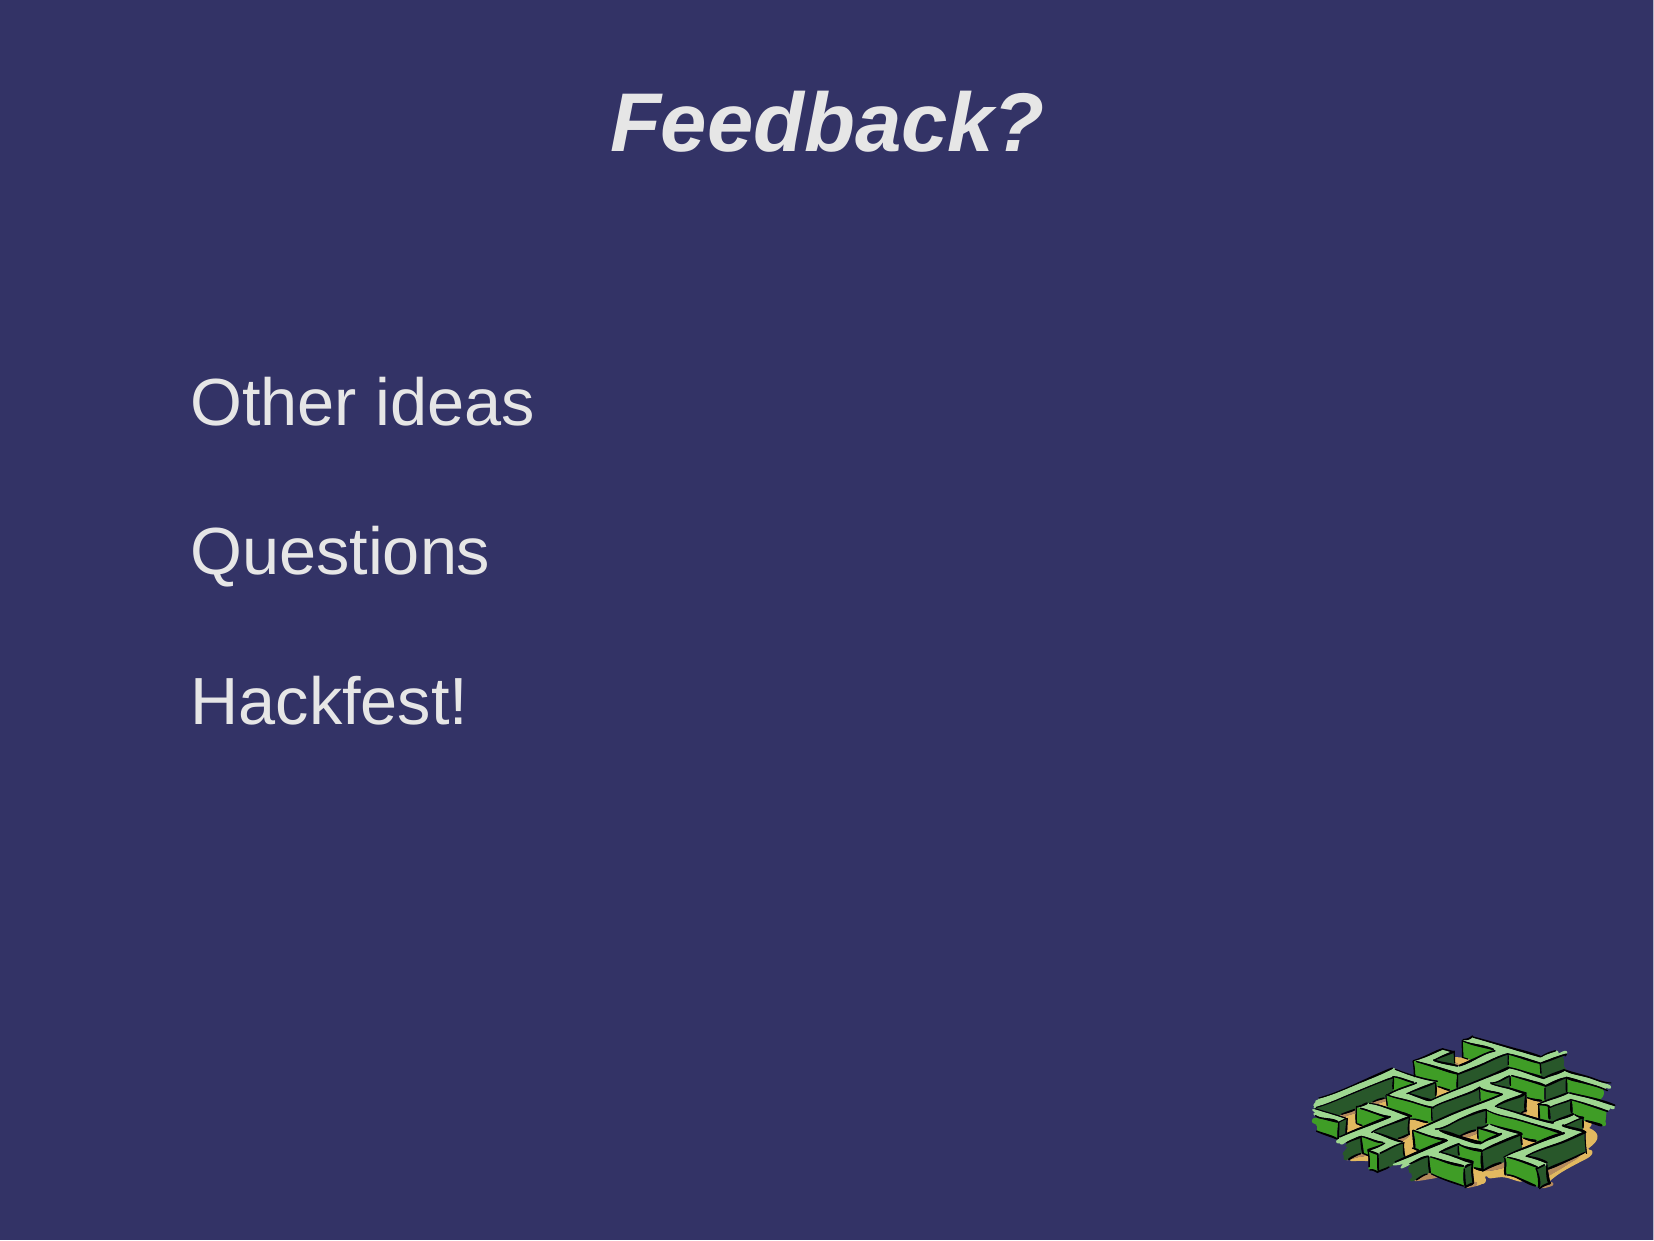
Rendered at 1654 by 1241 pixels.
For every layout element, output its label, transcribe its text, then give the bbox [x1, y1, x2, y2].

list Other ideas Questions Hackfest! [178, 364, 1570, 1147]
title Feedback? [121, 19, 1534, 227]
